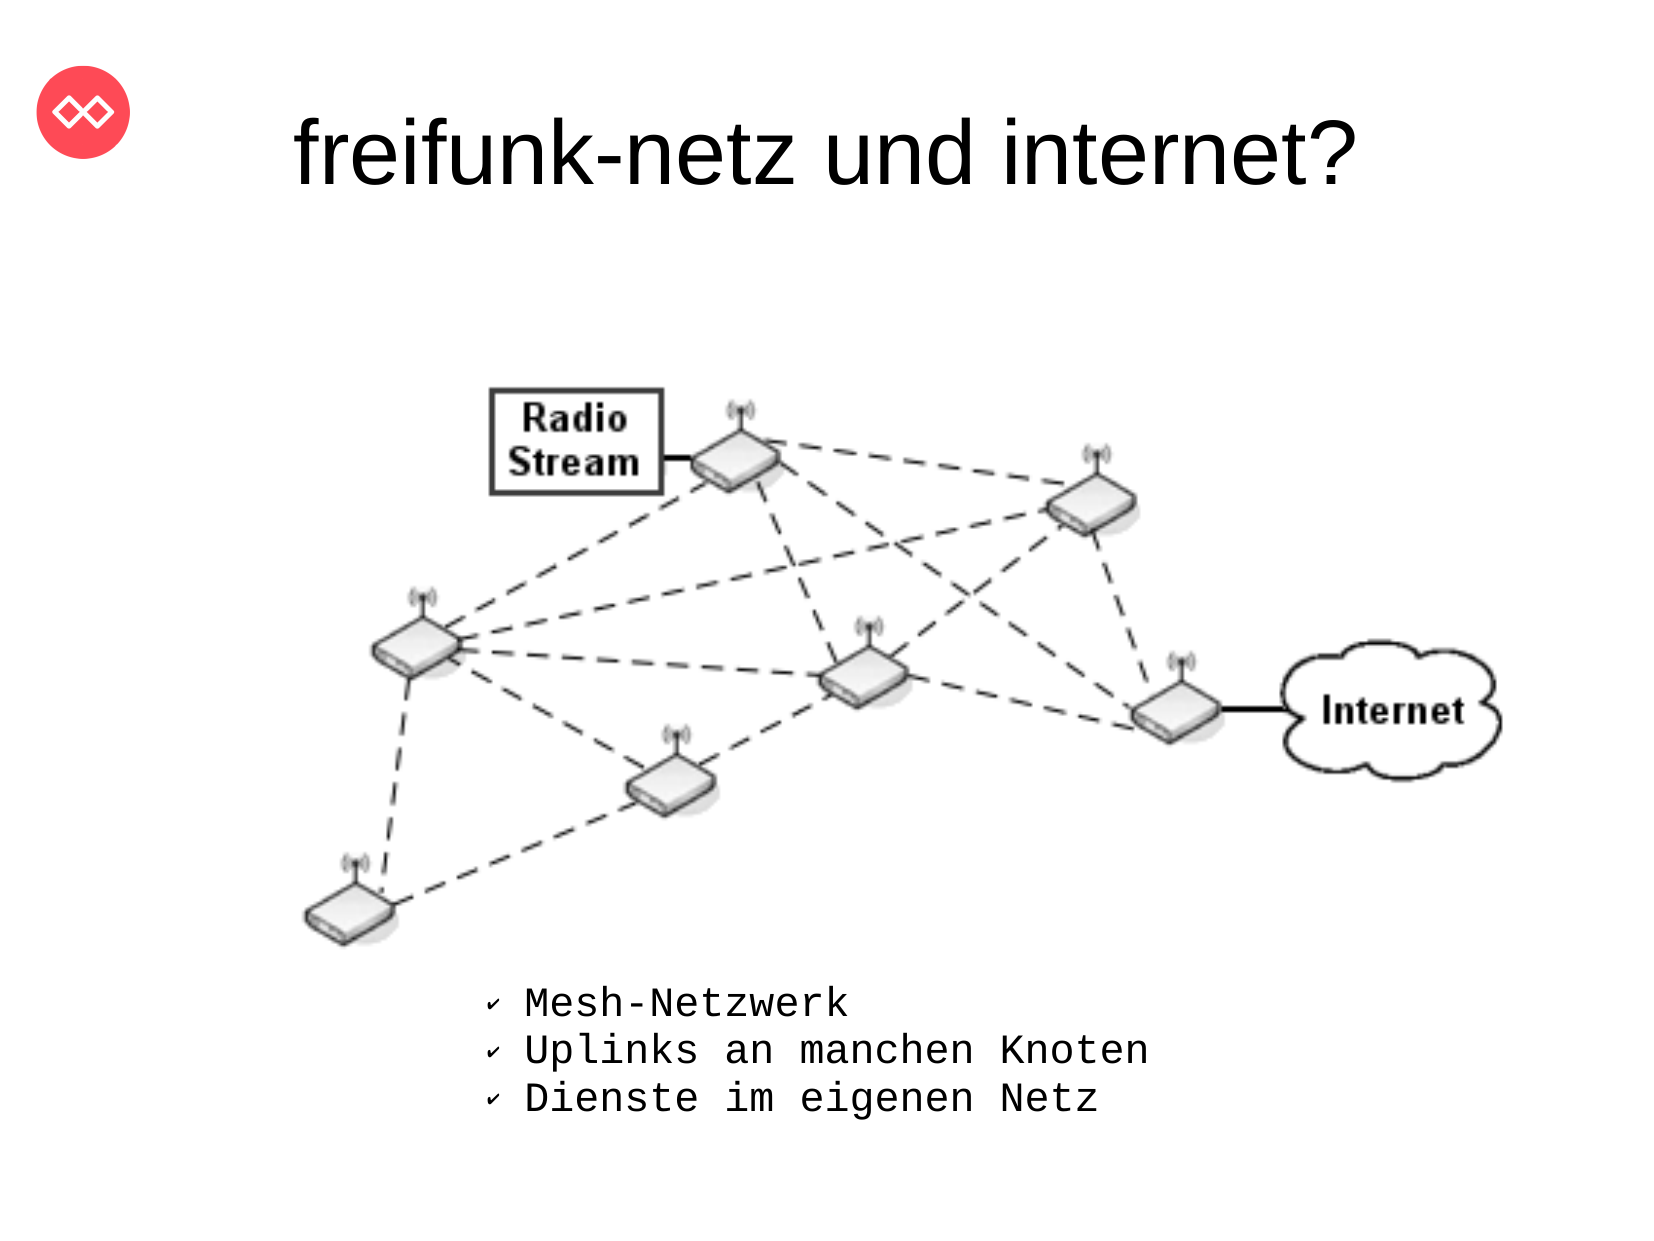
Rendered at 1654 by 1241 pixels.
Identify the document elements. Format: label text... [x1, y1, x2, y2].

picture [17, 46, 149, 178]
text_box Mesh-Netzwerk Uplinks an manchen Knoten Dienste im eigenen Netz [472, 974, 1293, 1173]
picture [277, 377, 1532, 979]
title freifunk-netz und internet? [82, 56, 1571, 250]
